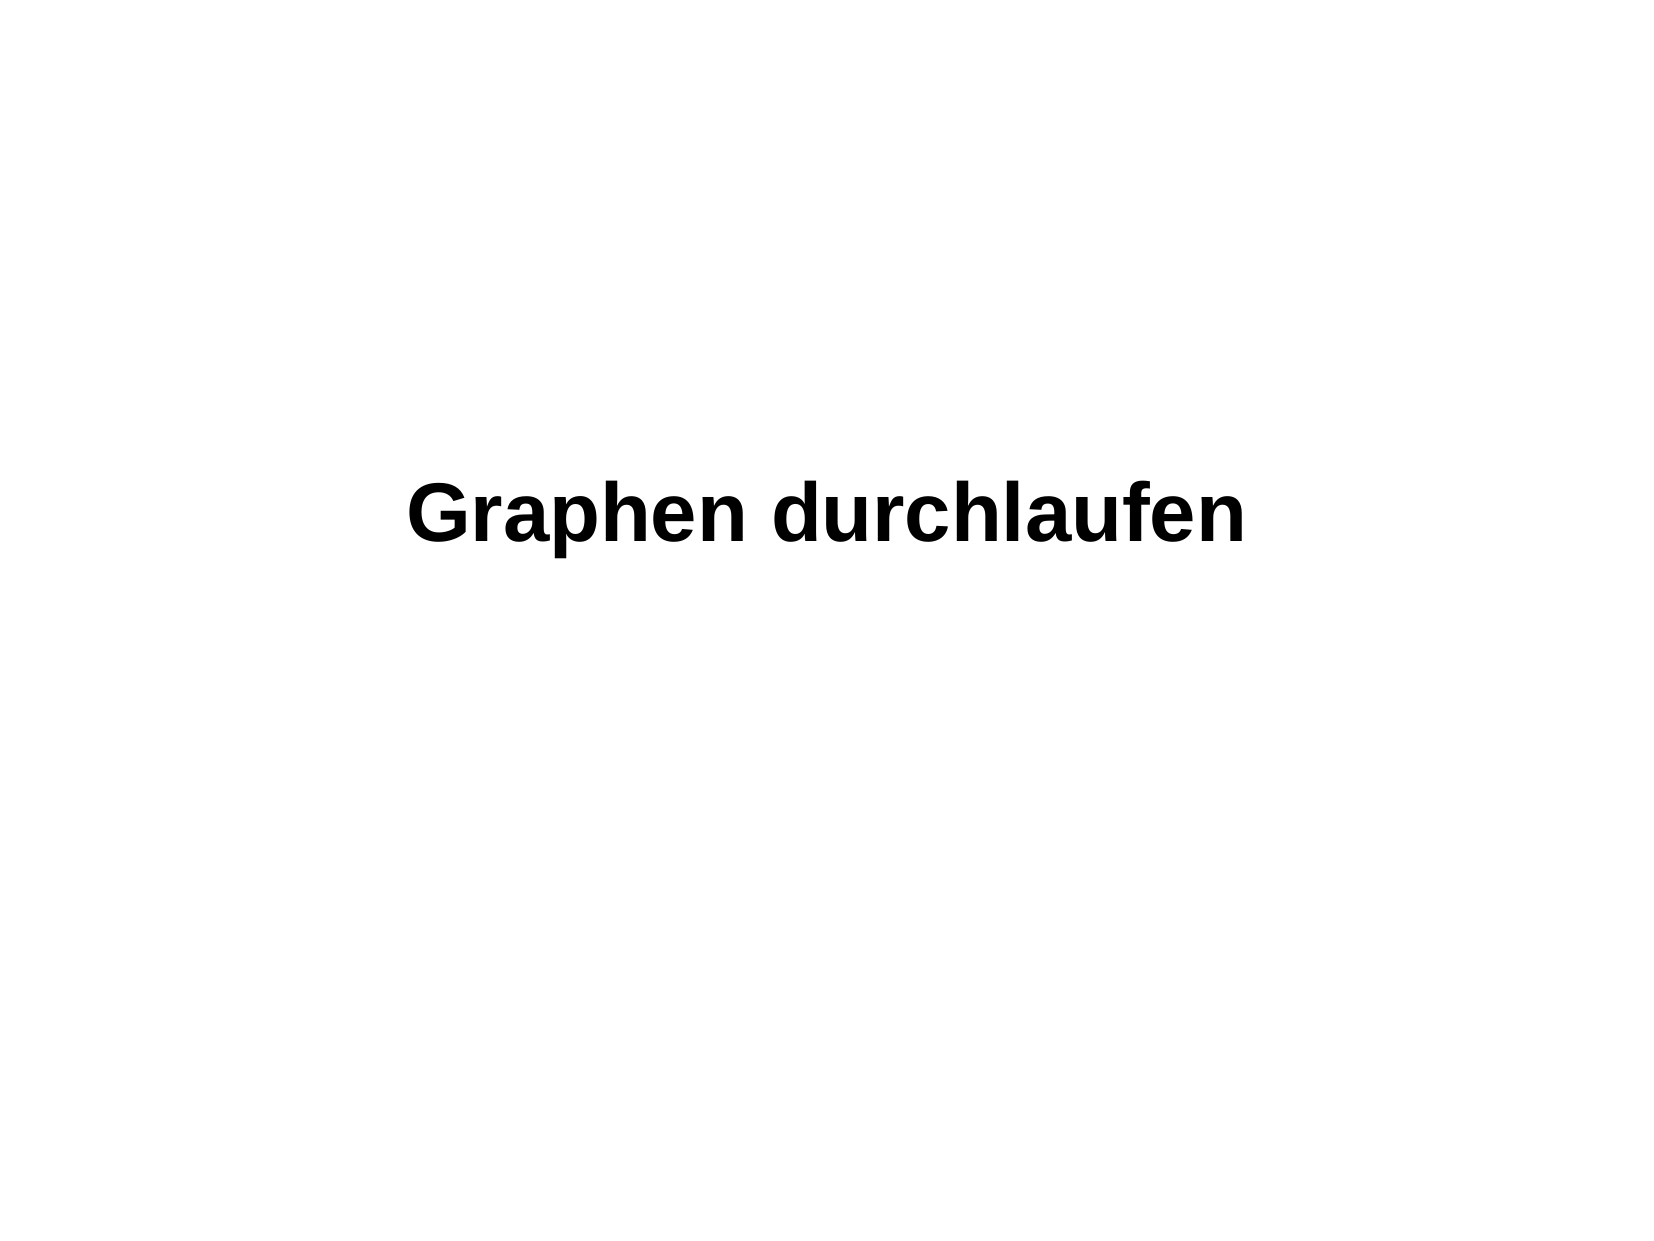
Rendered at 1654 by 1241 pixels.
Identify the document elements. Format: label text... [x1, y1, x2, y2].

title Graphen durchlaufen [82, 417, 1571, 610]
